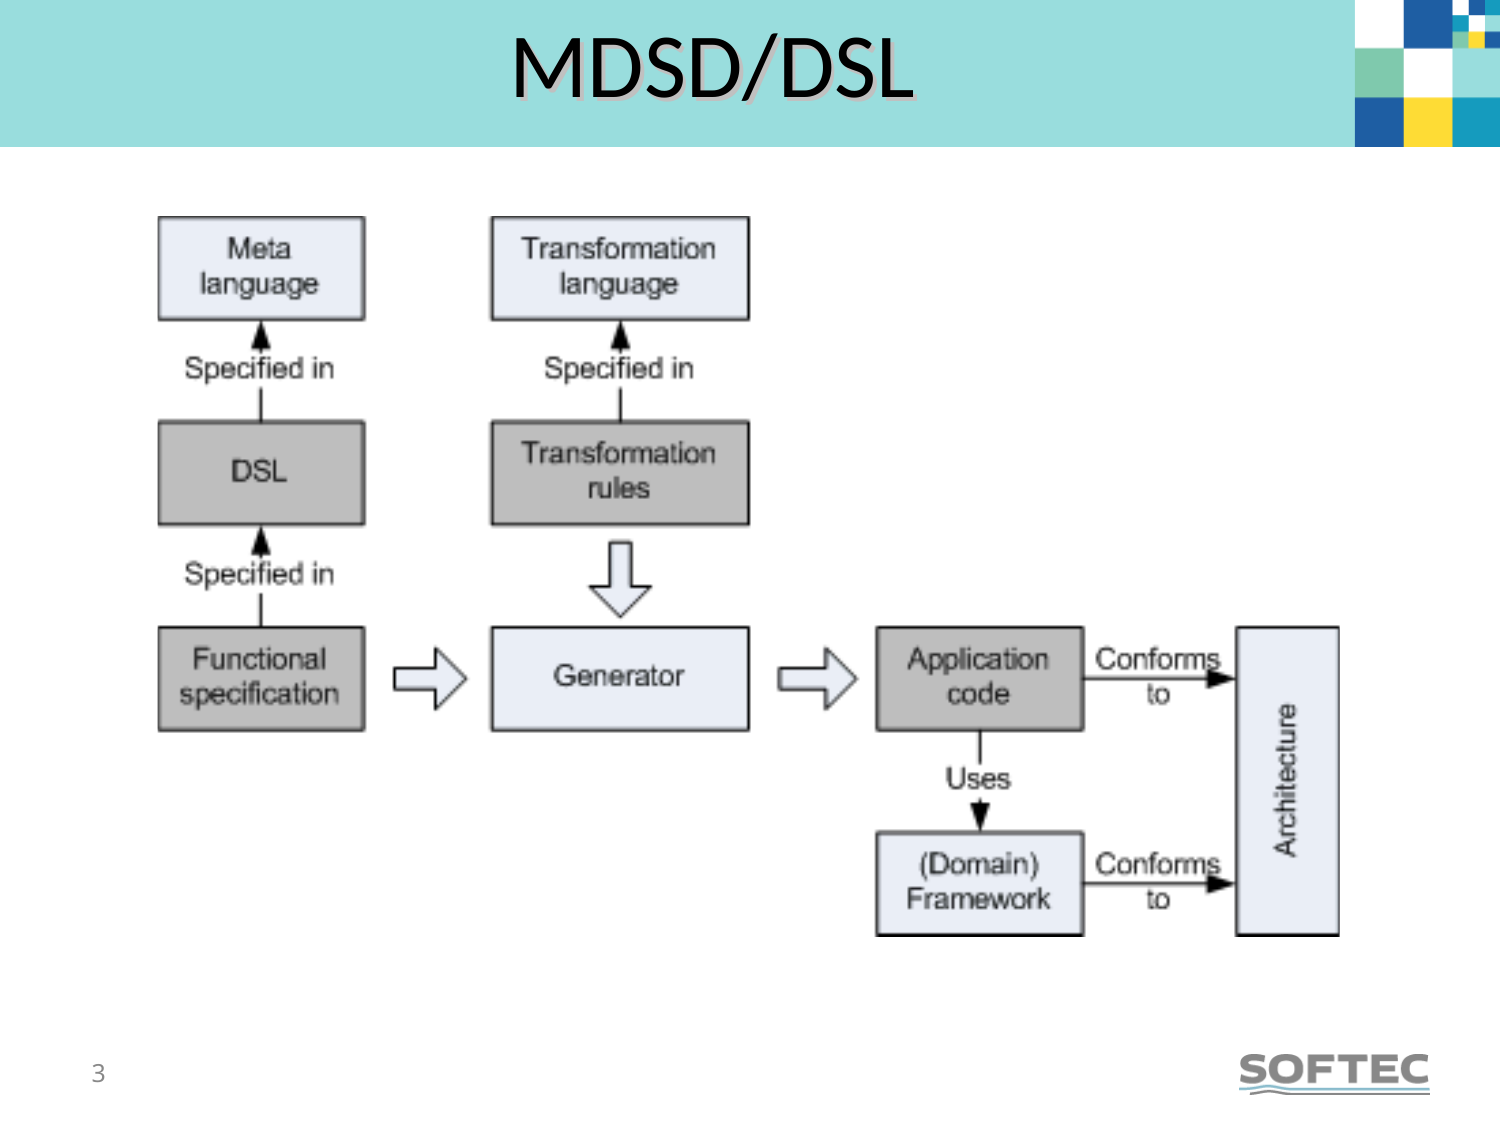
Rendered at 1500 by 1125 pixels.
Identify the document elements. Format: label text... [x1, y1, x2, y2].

text_box <číslo> [58, 1042, 140, 1103]
chart [157, 191, 1340, 998]
picture [0, 0, 1500, 147]
title MDSD/DSL [75, 11, 1351, 139]
picture [1239, 1054, 1430, 1095]
